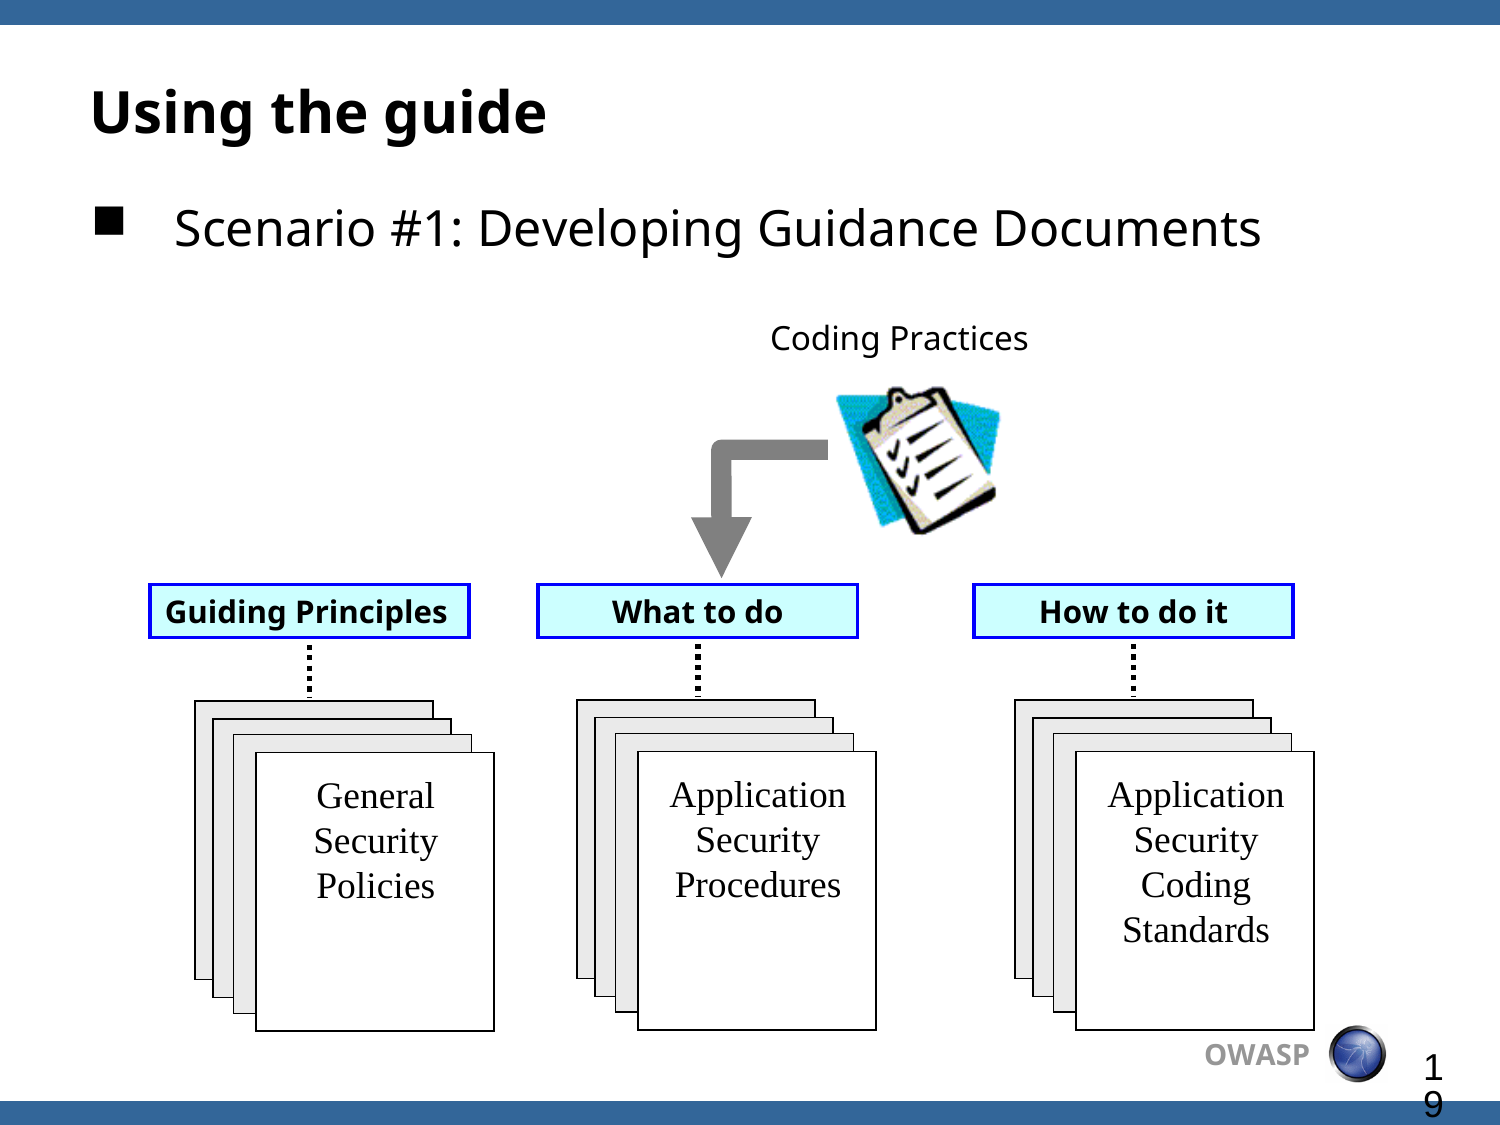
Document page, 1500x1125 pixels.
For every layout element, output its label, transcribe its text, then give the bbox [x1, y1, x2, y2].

picture [828, 385, 1003, 540]
text_box Guiding Principles [150, 584, 470, 638]
text_box Application Security Coding Standards [1084, 762, 1308, 958]
text_box [1015, 699, 1315, 1031]
text_box [195, 701, 494, 1032]
text_box What to do [538, 584, 858, 638]
text_box Application Security Procedures [646, 761, 870, 913]
text_box General Security Policies [264, 763, 488, 914]
text_box How to do it [974, 584, 1294, 638]
list Scenario #1: Developing Guidance Documents [74, 196, 1463, 370]
title Using the guide [75, 45, 1426, 176]
text_box [577, 699, 877, 1030]
text_box Coding Practices [755, 309, 1063, 365]
picture [1325, 1024, 1388, 1083]
